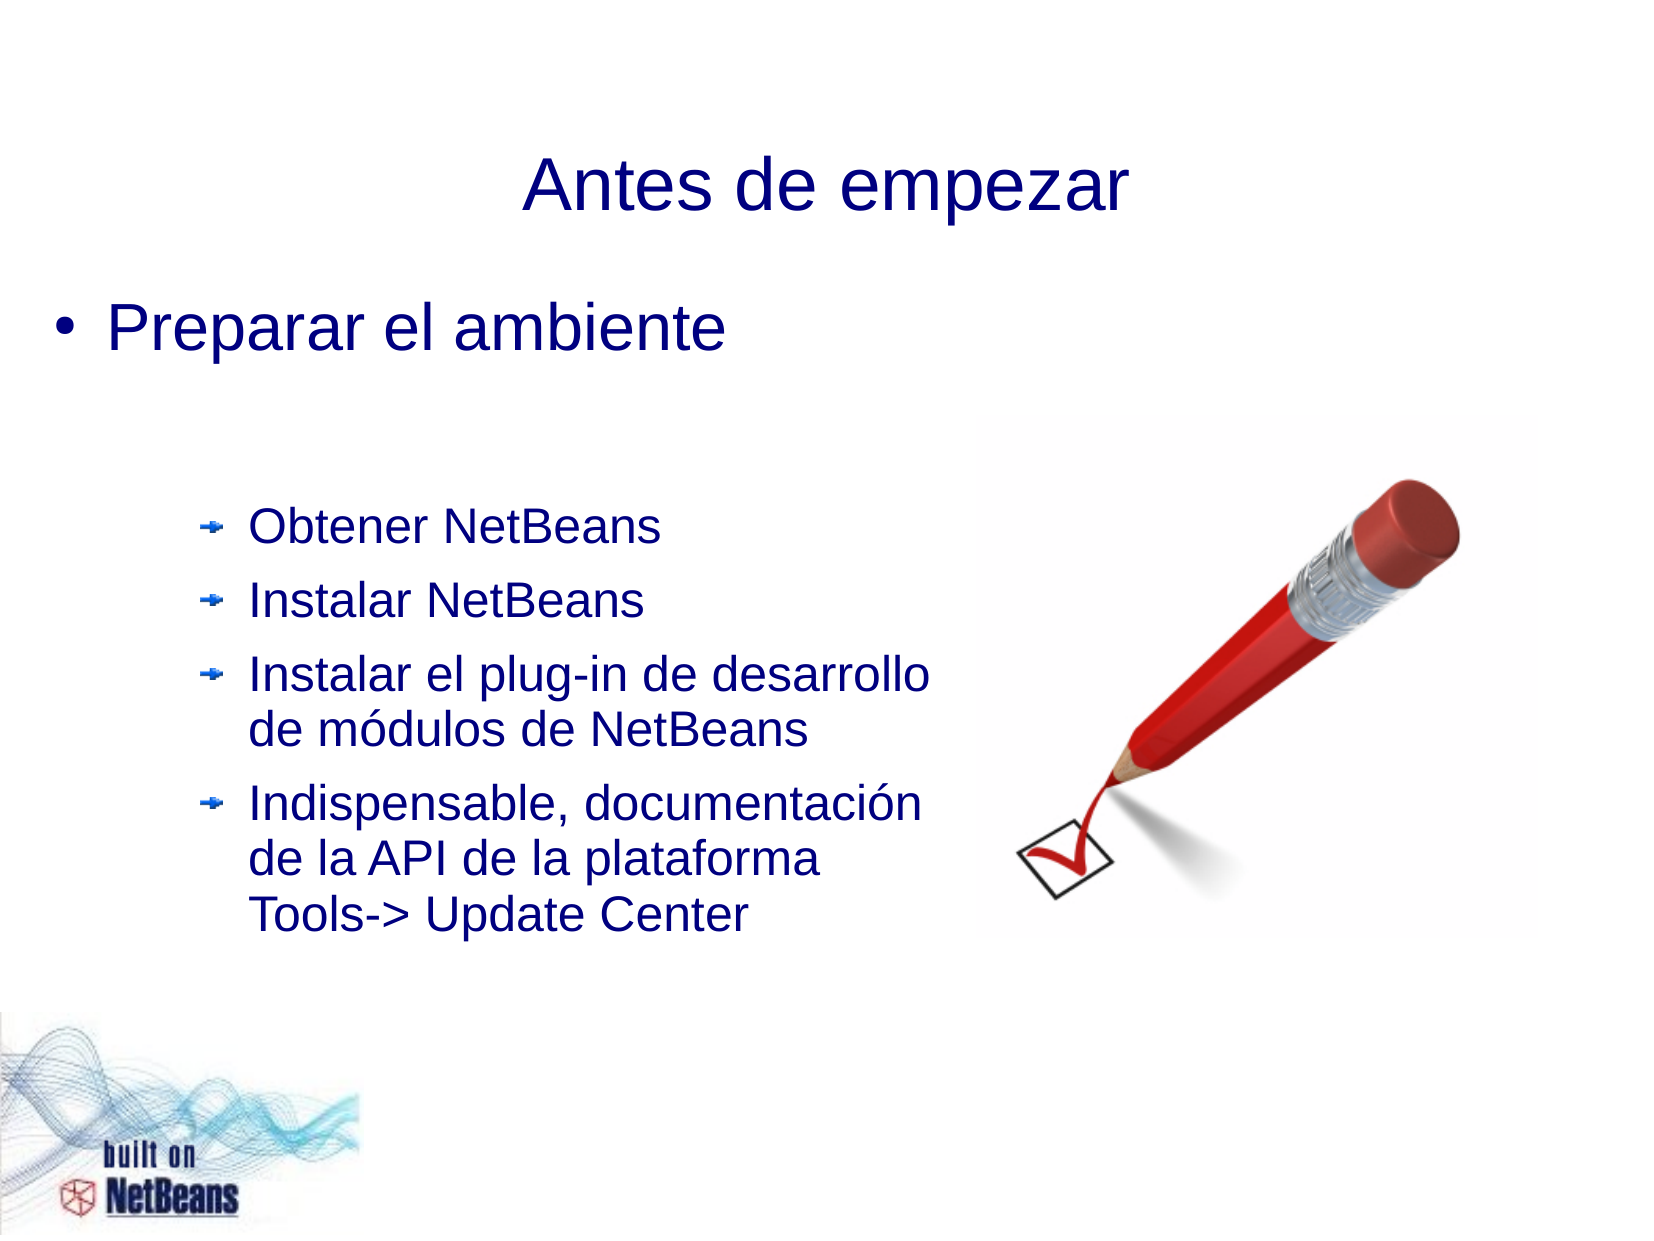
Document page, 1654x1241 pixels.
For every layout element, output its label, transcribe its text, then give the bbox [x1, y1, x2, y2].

list Preparar el ambiente Obtener NetBeans Instalar NetBeans Instalar el plug-in de desarrollo de módulos de NetBeans Indispensable, documentación de la API de la plataforma Tools-> Update Center [35, 290, 966, 1094]
picture [976, 415, 1538, 938]
picture [0, 1012, 364, 1235]
title Antes de empezar [82, 119, 1571, 250]
